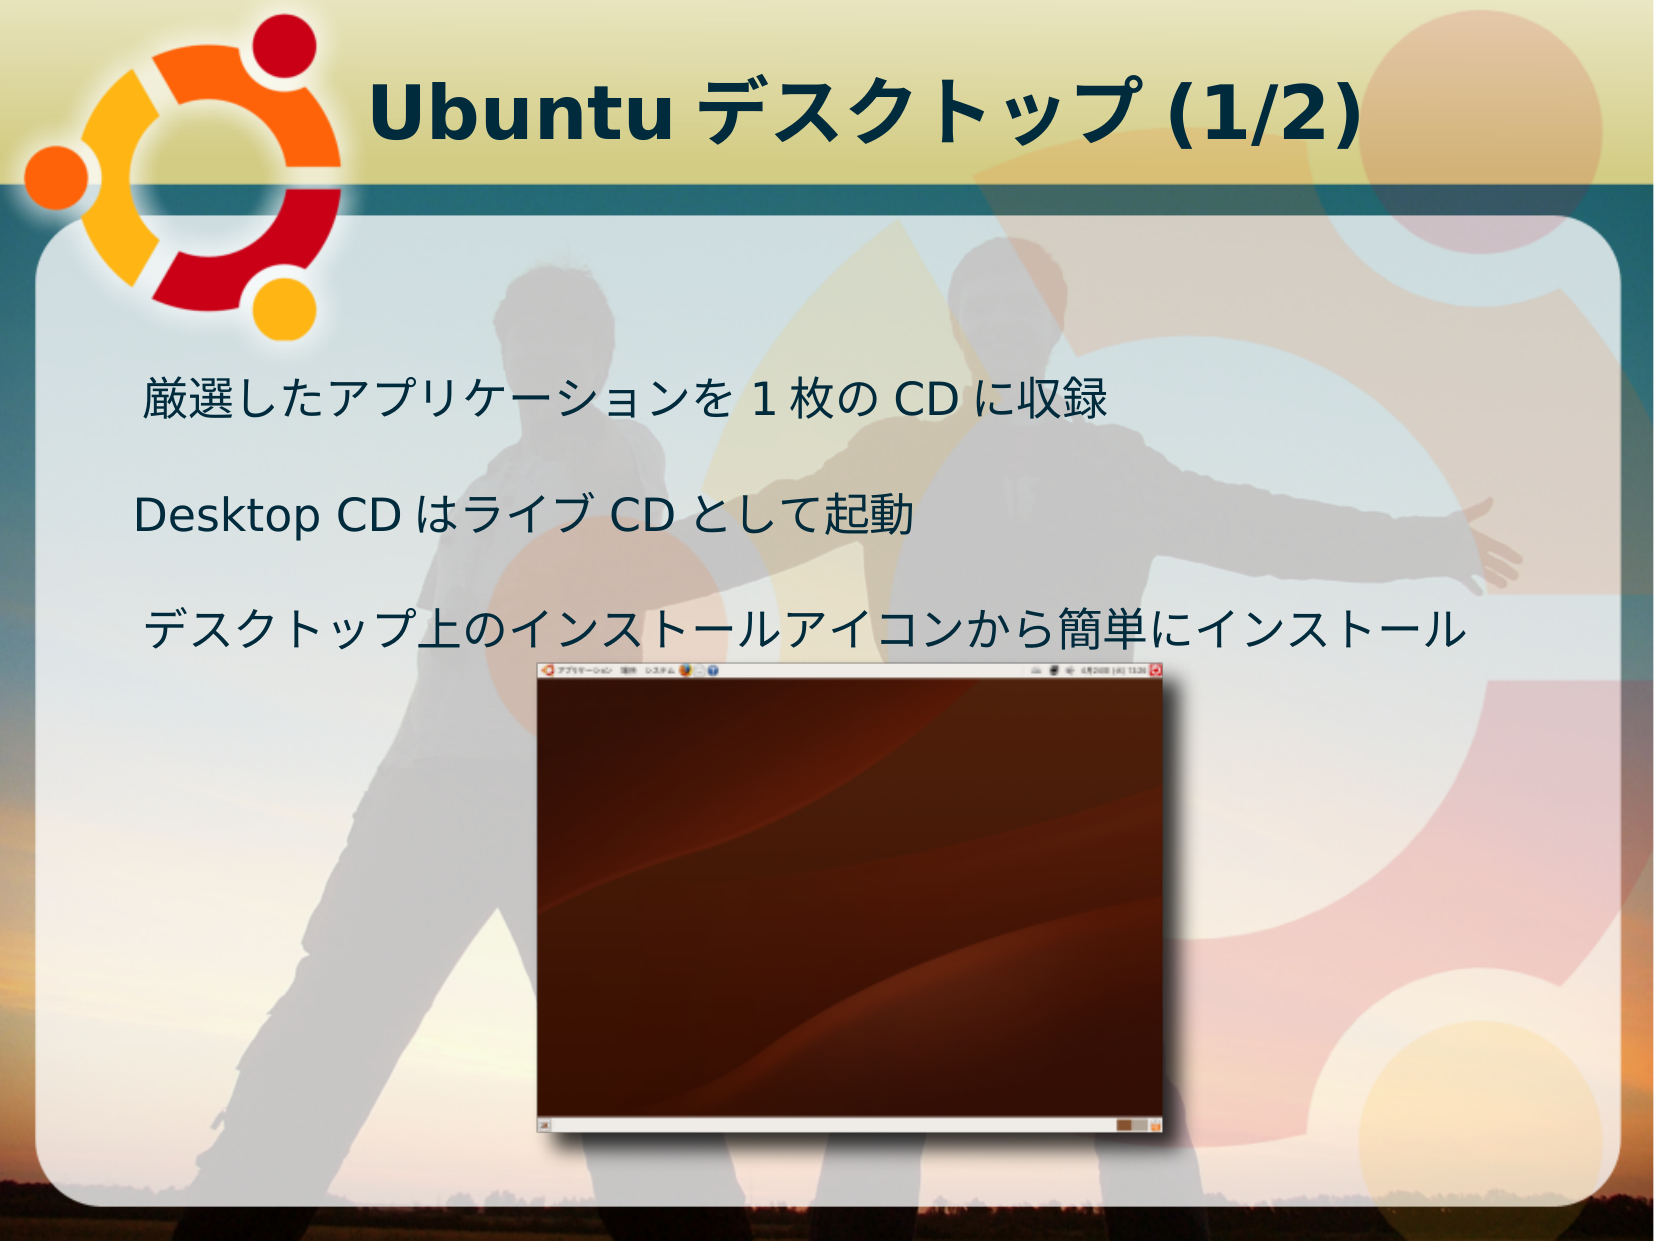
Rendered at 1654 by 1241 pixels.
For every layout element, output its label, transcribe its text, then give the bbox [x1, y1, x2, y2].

text_box Ubuntuデスクトップ(1/2) [366, 59, 1625, 152]
text_box 厳選したアプリケーションを1枚のCDに収録 Desktop CDはライブCDとして起動 デスクトップ上のインストールアイコンから簡単にインストール [118, 366, 1536, 1120]
picture [0, 0, 1654, 1241]
